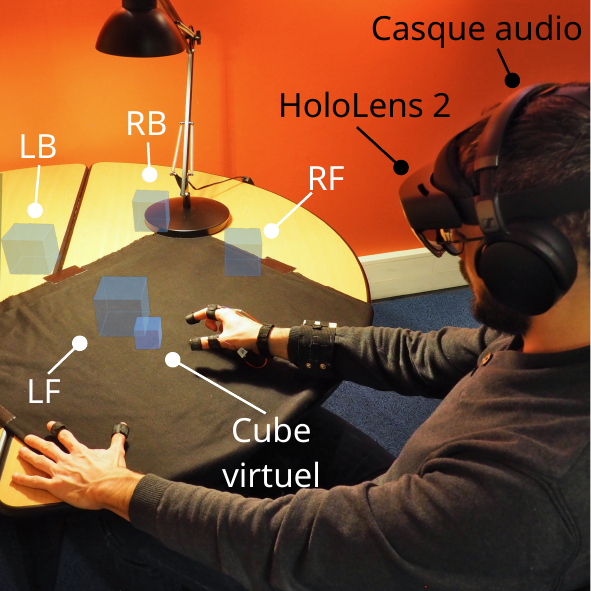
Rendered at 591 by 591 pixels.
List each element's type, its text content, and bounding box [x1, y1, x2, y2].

picture [0, 0, 591, 591]
text_box RF [275, 155, 377, 200]
text_box LB [0, 123, 90, 169]
text_box Cube virtuel [205, 429, 338, 475]
text_box Casque audio [354, 5, 591, 51]
text_box HoloLens 2 [262, 81, 468, 127]
text_box LF [0, 368, 89, 414]
text_box RB [104, 99, 188, 145]
